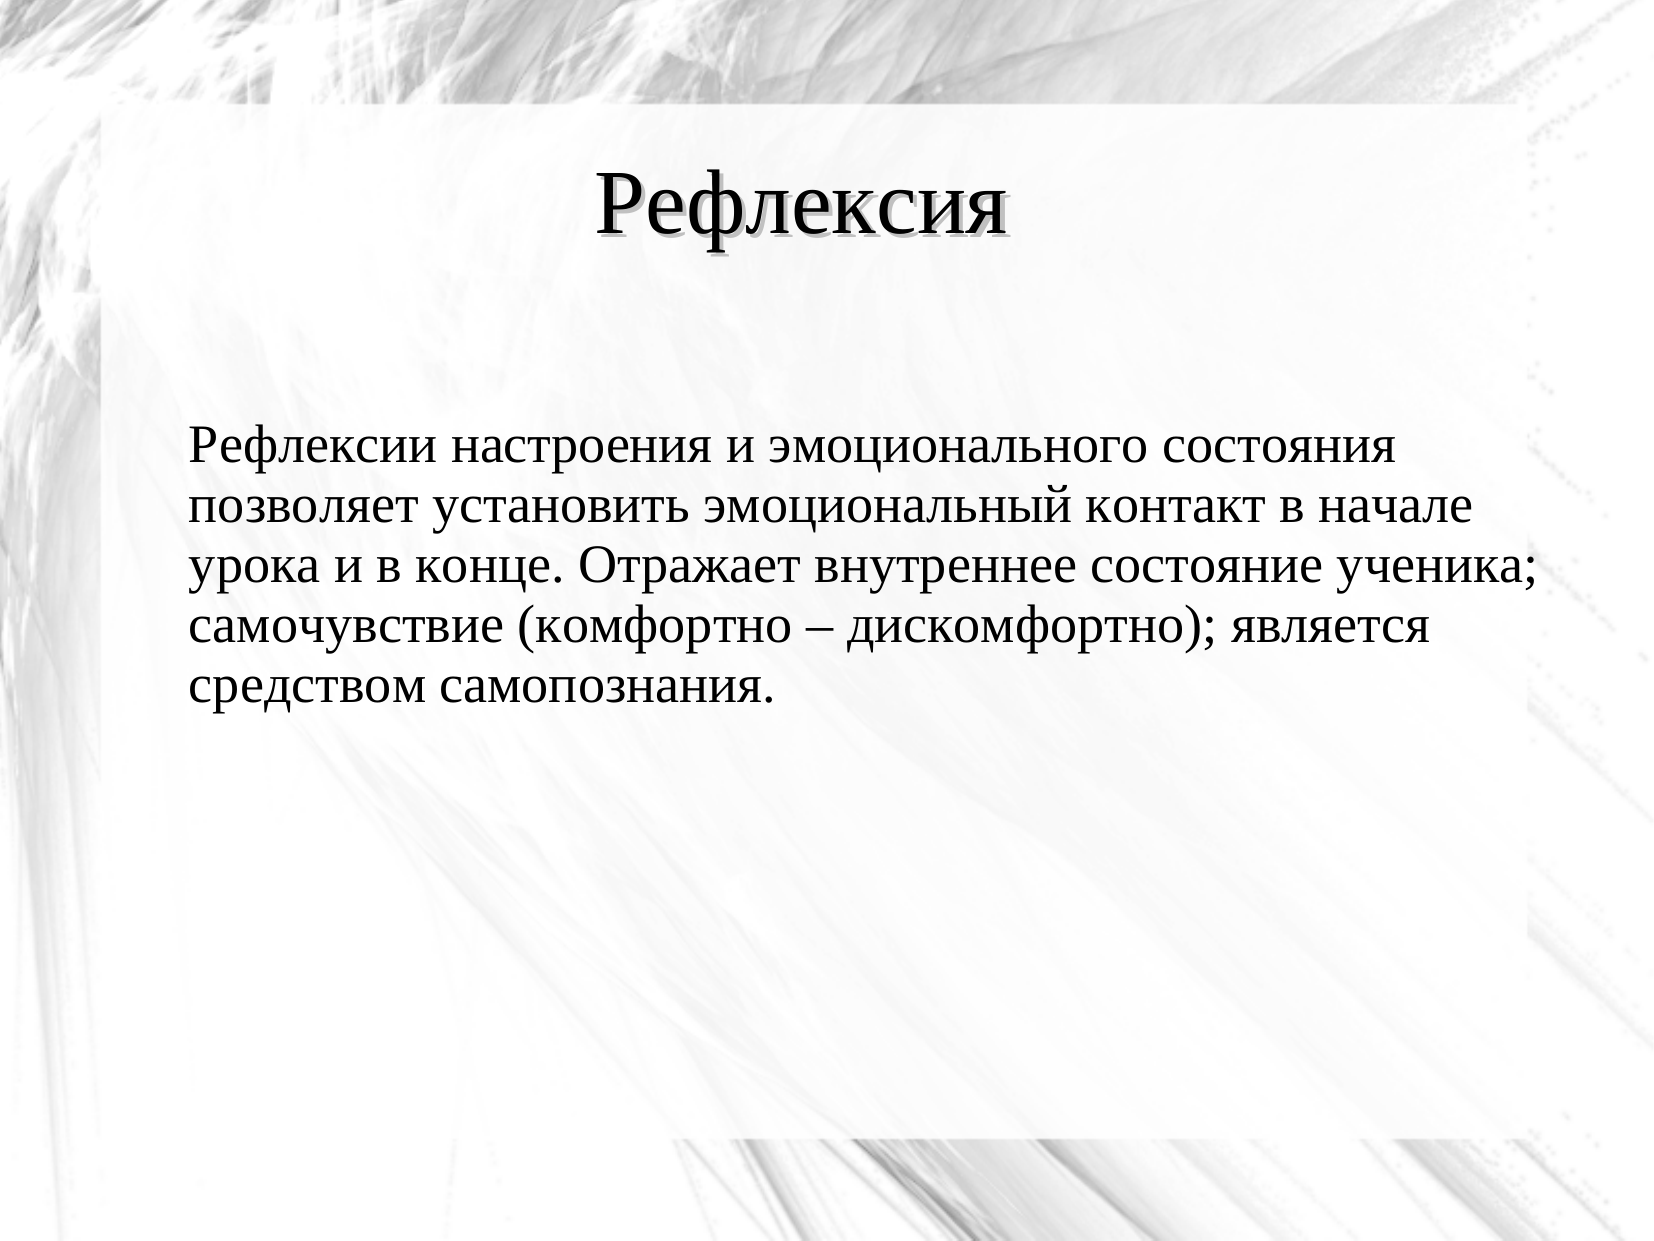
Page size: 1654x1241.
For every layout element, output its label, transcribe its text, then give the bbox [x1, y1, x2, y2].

picture [0, 0, 1654, 1241]
list Рефлексии настроения и эмоционального состояния позволяет установить эмоциональный контакт в начале урока и в конце. Отражает внутреннее состояние ученика; самочувствие (комфортно – дискомфортно); является средством самопознания. [118, 324, 1571, 1144]
title Рефлексия [118, 118, 1506, 287]
